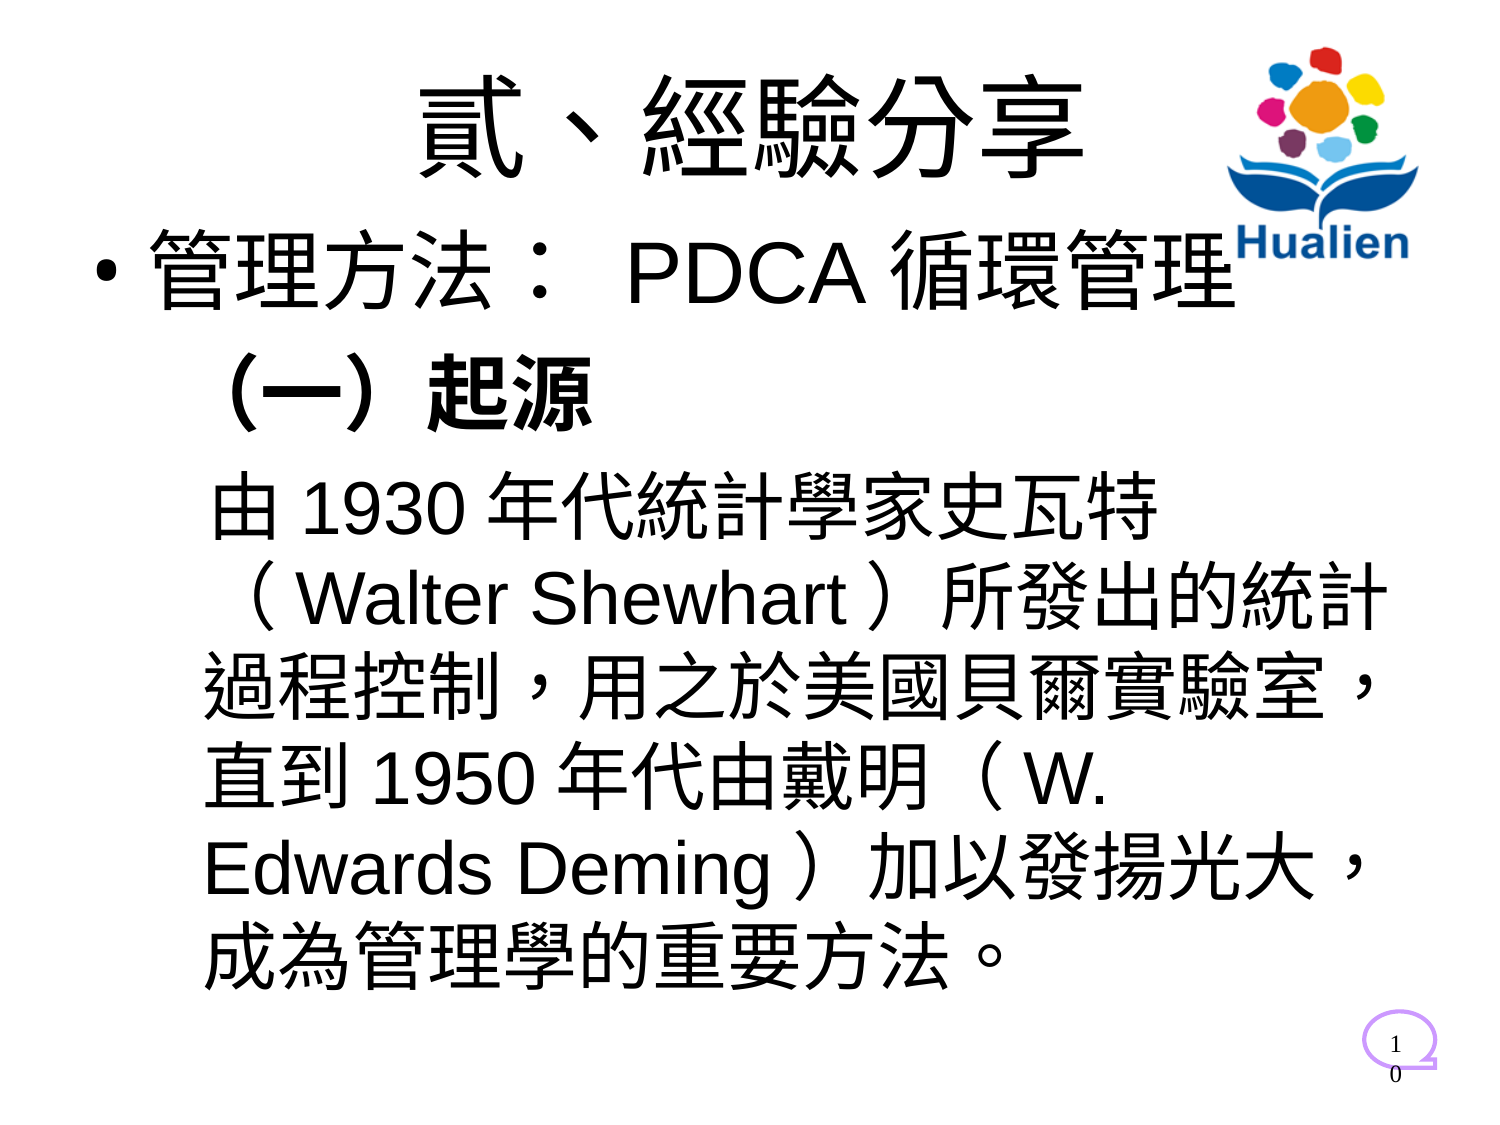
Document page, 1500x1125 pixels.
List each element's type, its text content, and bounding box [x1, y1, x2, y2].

picture [1222, 42, 1424, 264]
text_box 10 [1364, 1011, 1436, 1068]
list 管理方法： PDCA循環管理 （一）起源 由1930年代統計學家史瓦特 （Walter Shewhart）所發出的統計過程控制，用之於美國貝爾實驗室，直到1950年代由戴明（W. Edwards Deming）加以發揚光大，成為管理學的重要方法。 [75, 208, 1426, 1083]
title 貳、經驗分享 [76, 31, 1427, 219]
